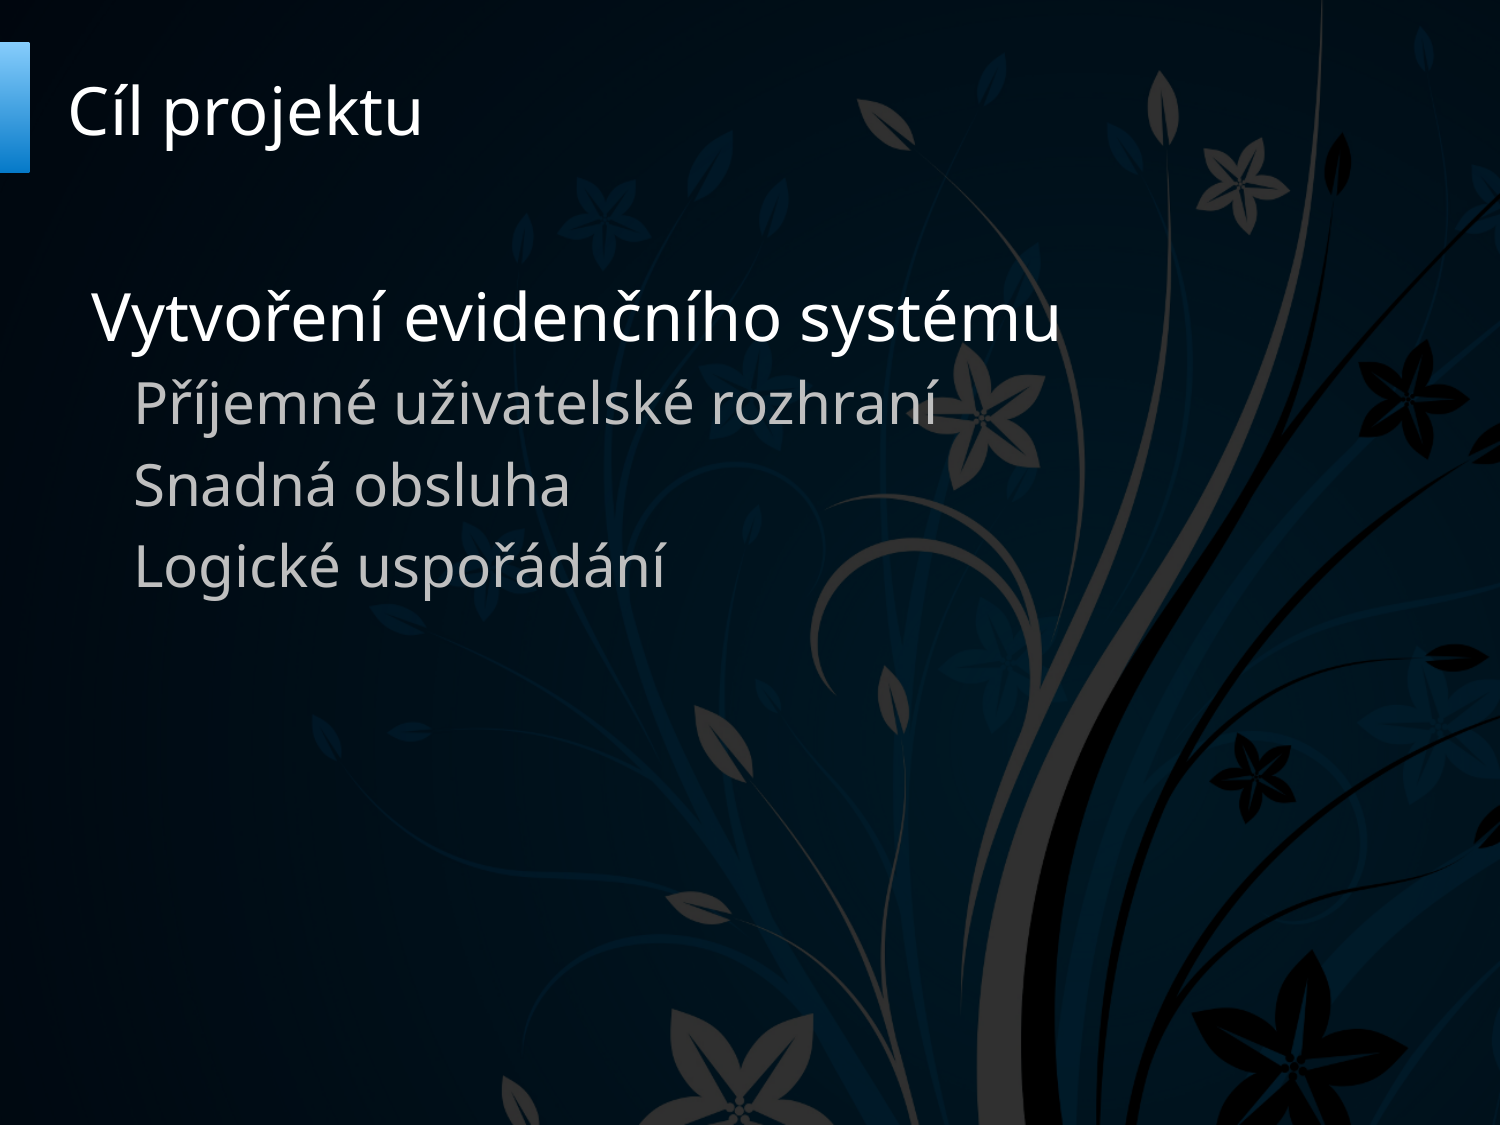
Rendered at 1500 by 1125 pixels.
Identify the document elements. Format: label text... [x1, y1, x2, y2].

list Vytvoření evidenčního systému Příjemné uživatelské rozhraní Snadná obsluha Logické uspořádání [76, 267, 1427, 1010]
title Cíl projektu [53, 45, 1404, 173]
